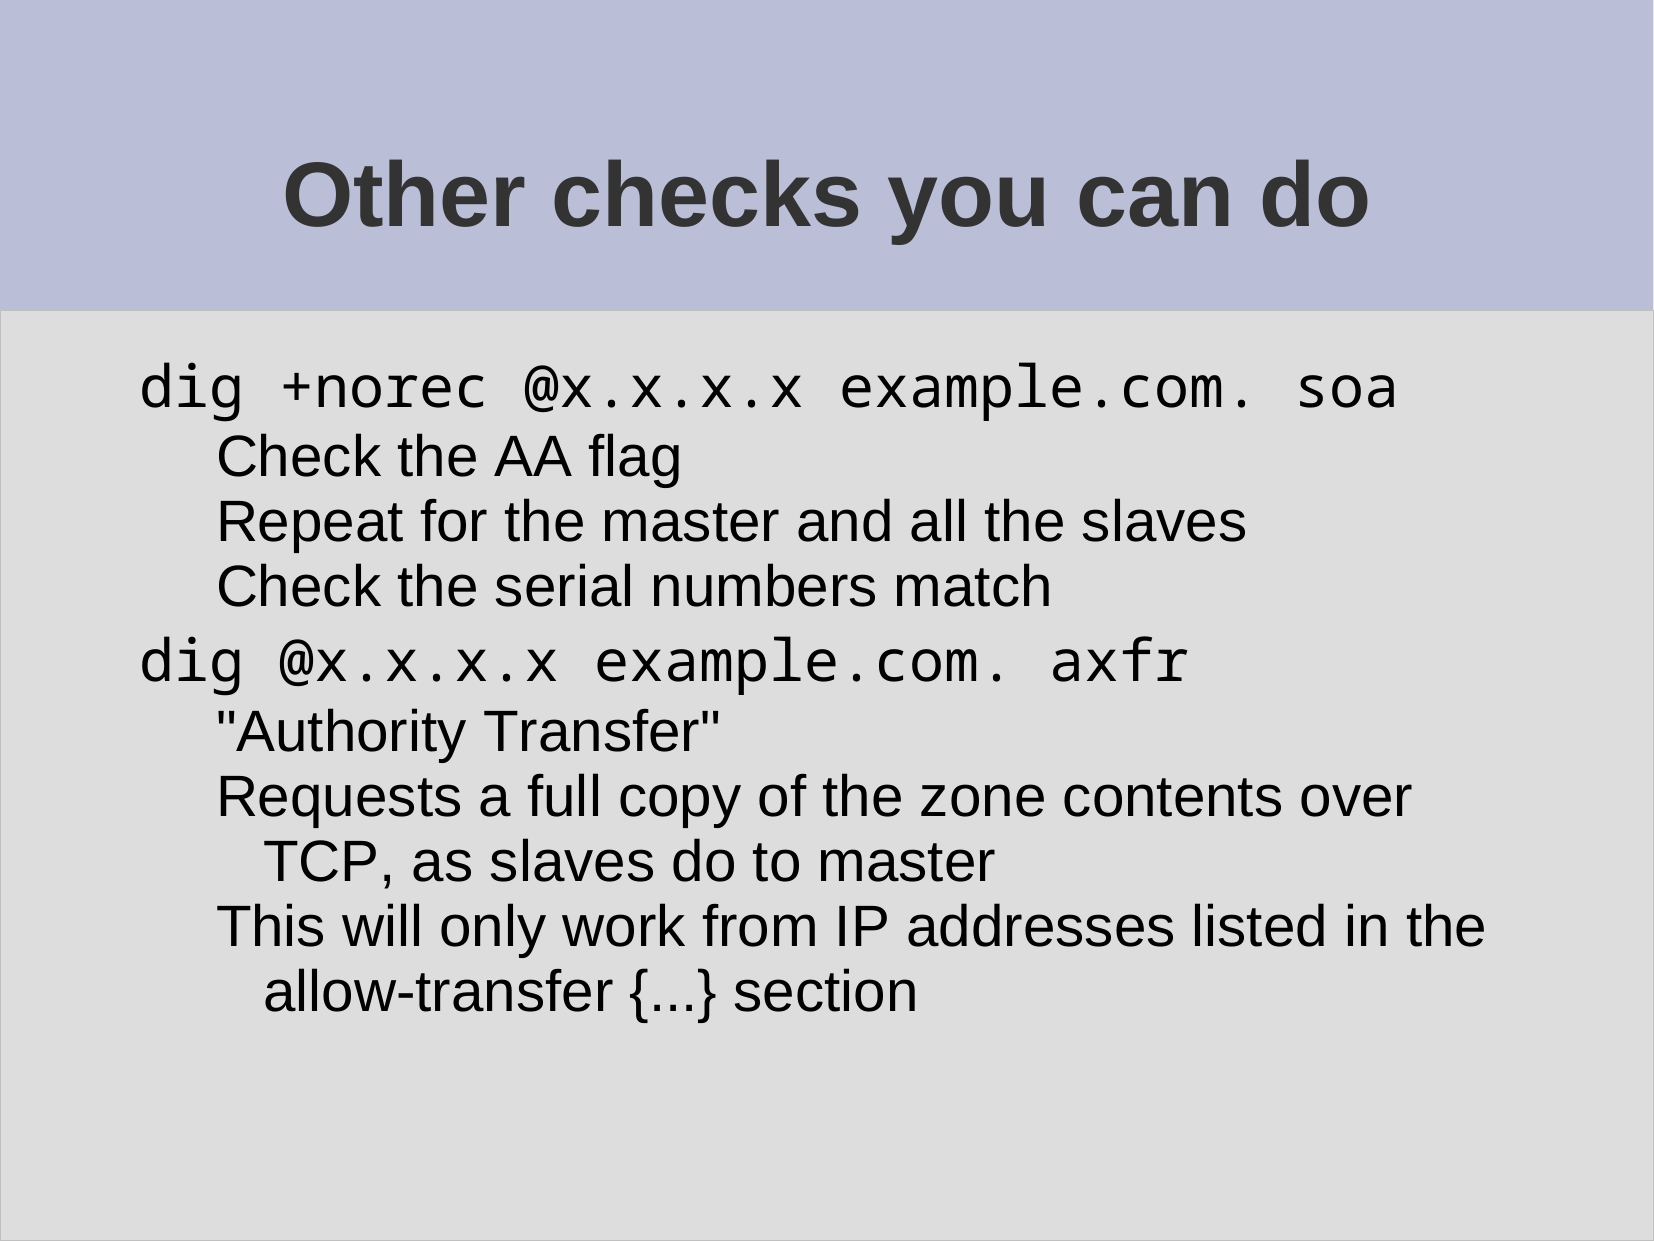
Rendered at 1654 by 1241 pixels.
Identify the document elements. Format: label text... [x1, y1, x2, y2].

list dig +norec @x.x.x.x example.com. soa Check the AA flag Repeat for the master and all the slaves Check the serial numbers match dig @x.x.x.x example.com. axfr "Authority Transfer" Requests a full copy of the zone contents over TCP, as slaves do to master This will only work from IP addresses listed in the allow-transfer {...} section [121, 344, 1534, 1127]
title Other checks you can do [121, 91, 1534, 299]
